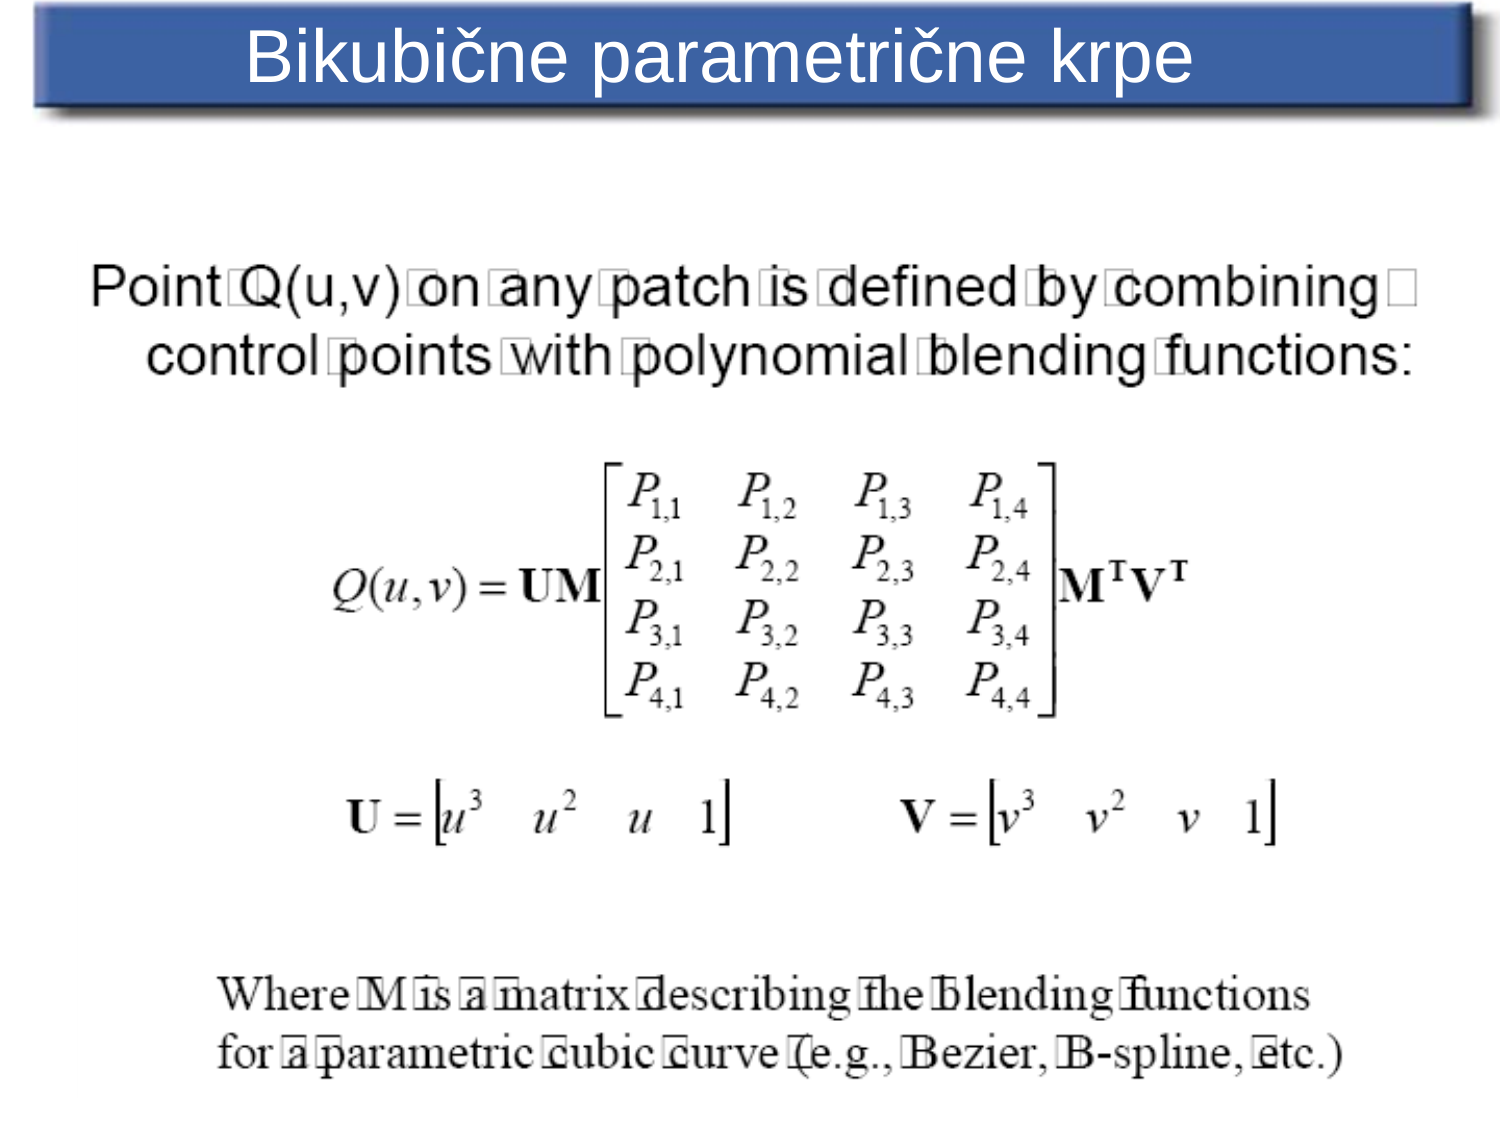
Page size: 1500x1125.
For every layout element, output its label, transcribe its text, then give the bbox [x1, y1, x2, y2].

picture [32, 0, 1500, 127]
picture [76, 240, 1436, 1098]
text_box Bikubične parametrične krpe [229, 0, 1211, 106]
